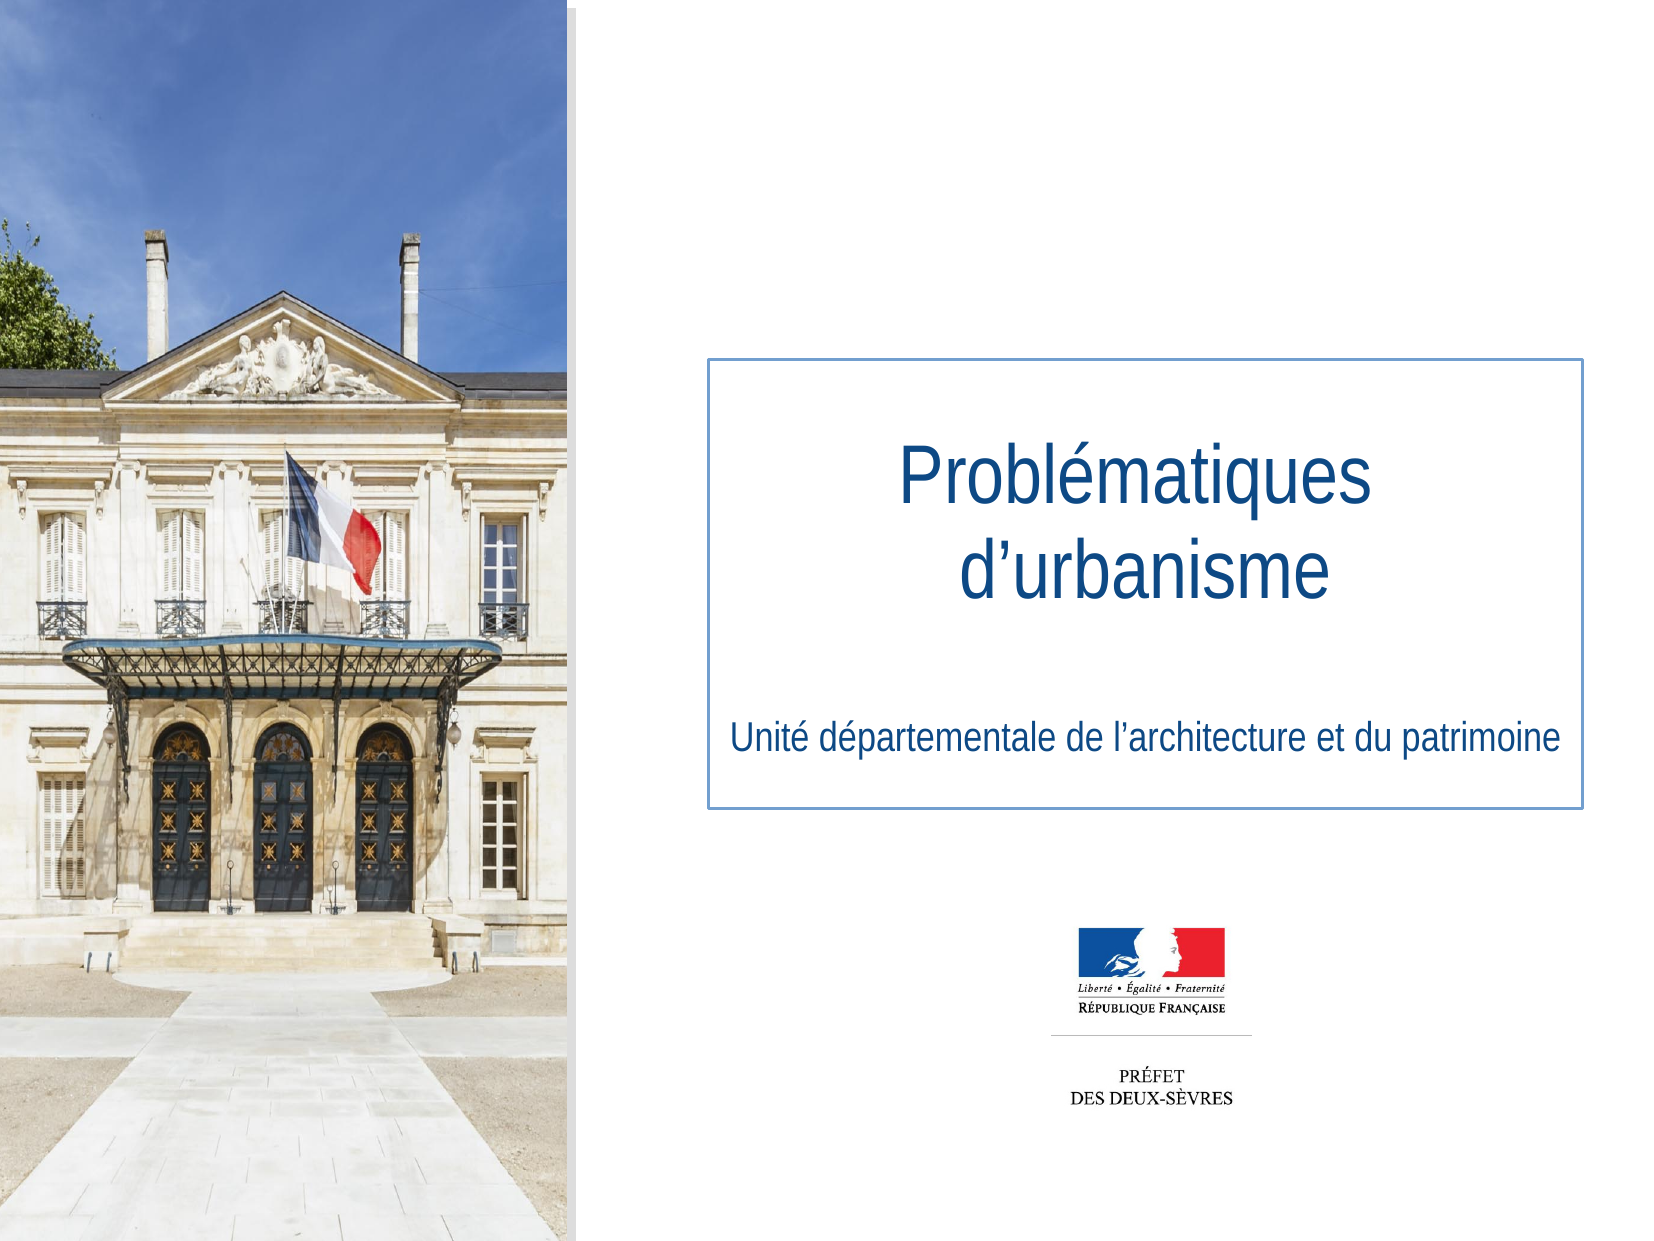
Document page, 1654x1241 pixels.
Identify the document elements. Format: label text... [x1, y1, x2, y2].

picture [0, 0, 567, 1241]
picture [1051, 919, 1252, 1147]
text_box Problématiques d’urbanisme Unité départementale de l’architecture et du patrimoine [407, 417, 1654, 919]
